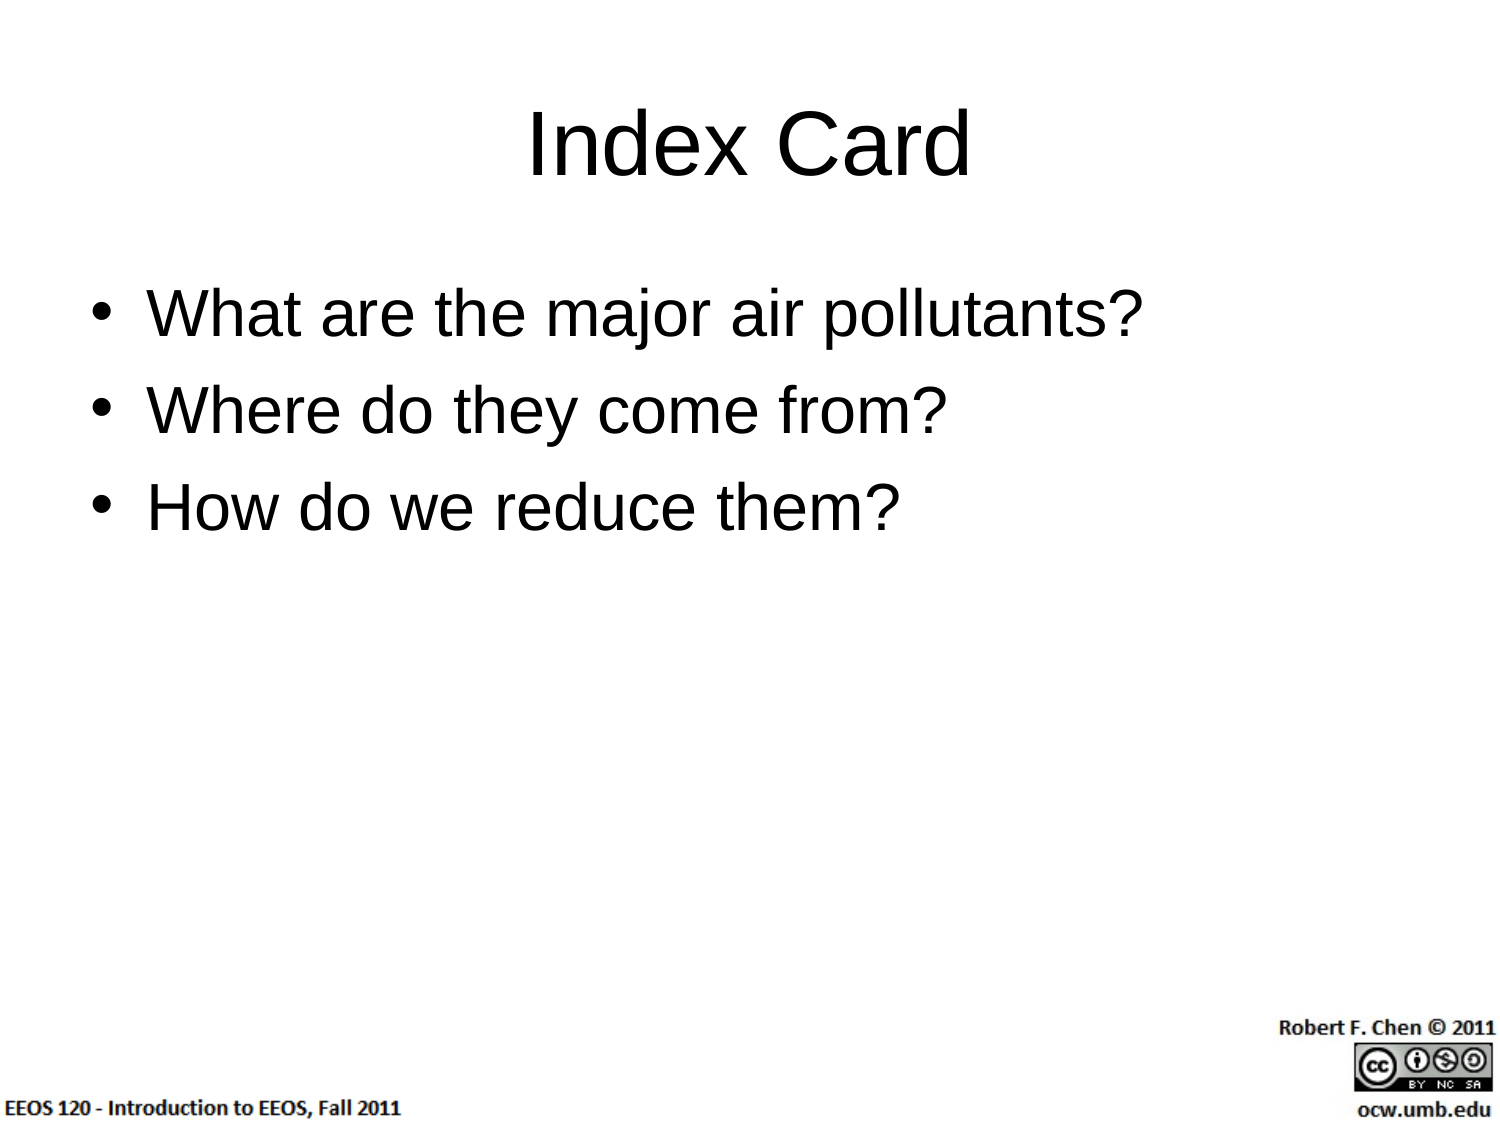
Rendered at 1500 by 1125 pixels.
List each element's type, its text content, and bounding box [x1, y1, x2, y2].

list What are the major air pollutants? Where do they come from? How do we reduce them? [75, 262, 1426, 1006]
title Index Card [75, 45, 1426, 233]
picture [0, 1090, 406, 1125]
picture [1271, 1013, 1500, 1125]
